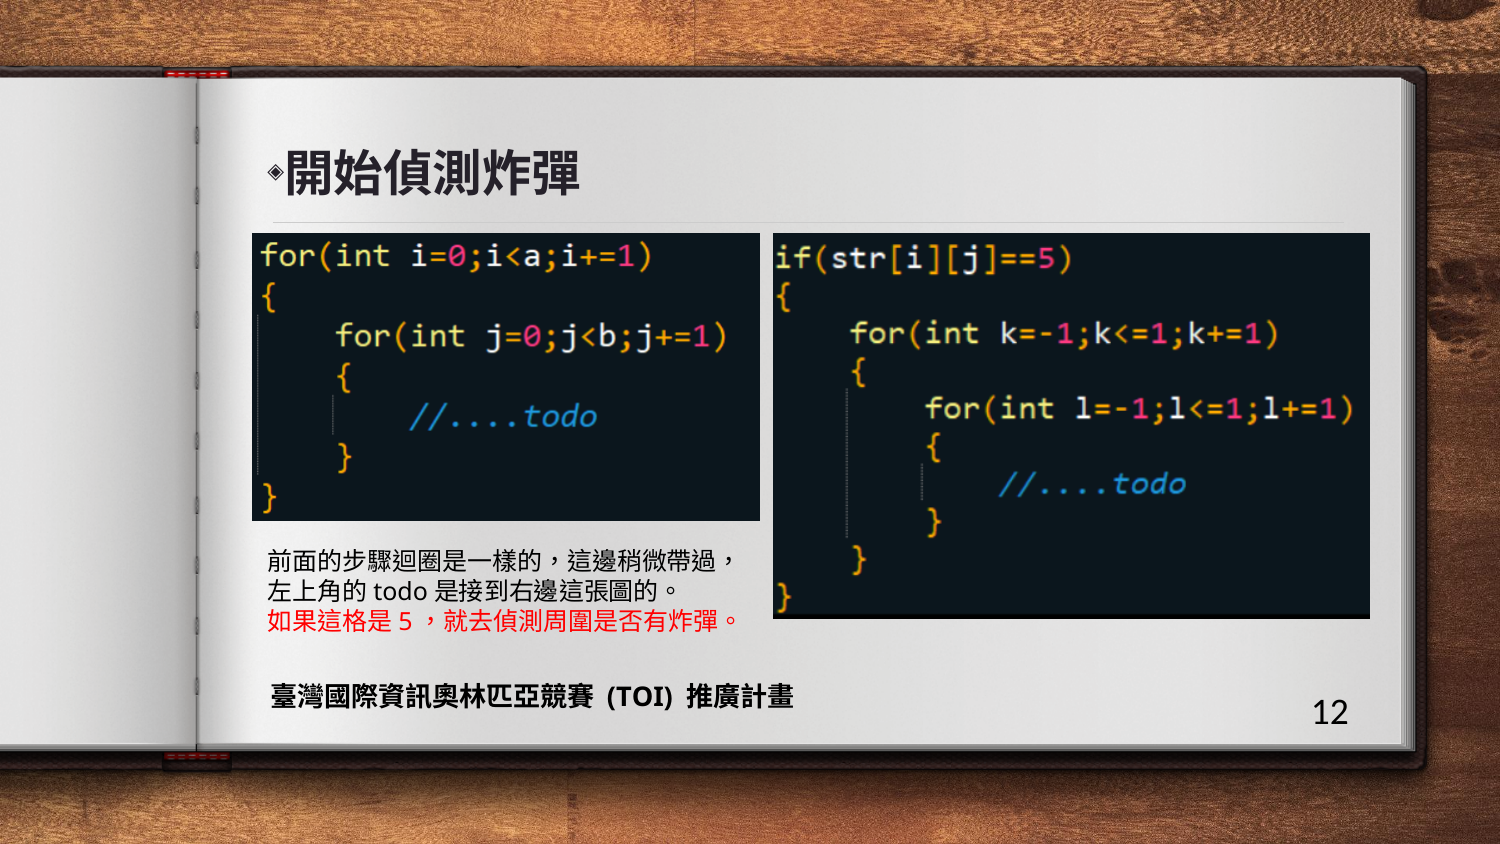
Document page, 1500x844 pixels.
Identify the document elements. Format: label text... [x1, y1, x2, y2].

picture [252, 233, 760, 521]
text_box [1295, 672, 1386, 737]
text_box 前面的步驟迴圈是一樣的，這邊稍微帶過，左上角的todo是接到右邊這張圖的。 如果這格是5，就去偵測周圍是否有炸彈。 [252, 537, 760, 675]
picture [773, 233, 1370, 619]
list 開始偵測炸彈 [252, 126, 1183, 216]
